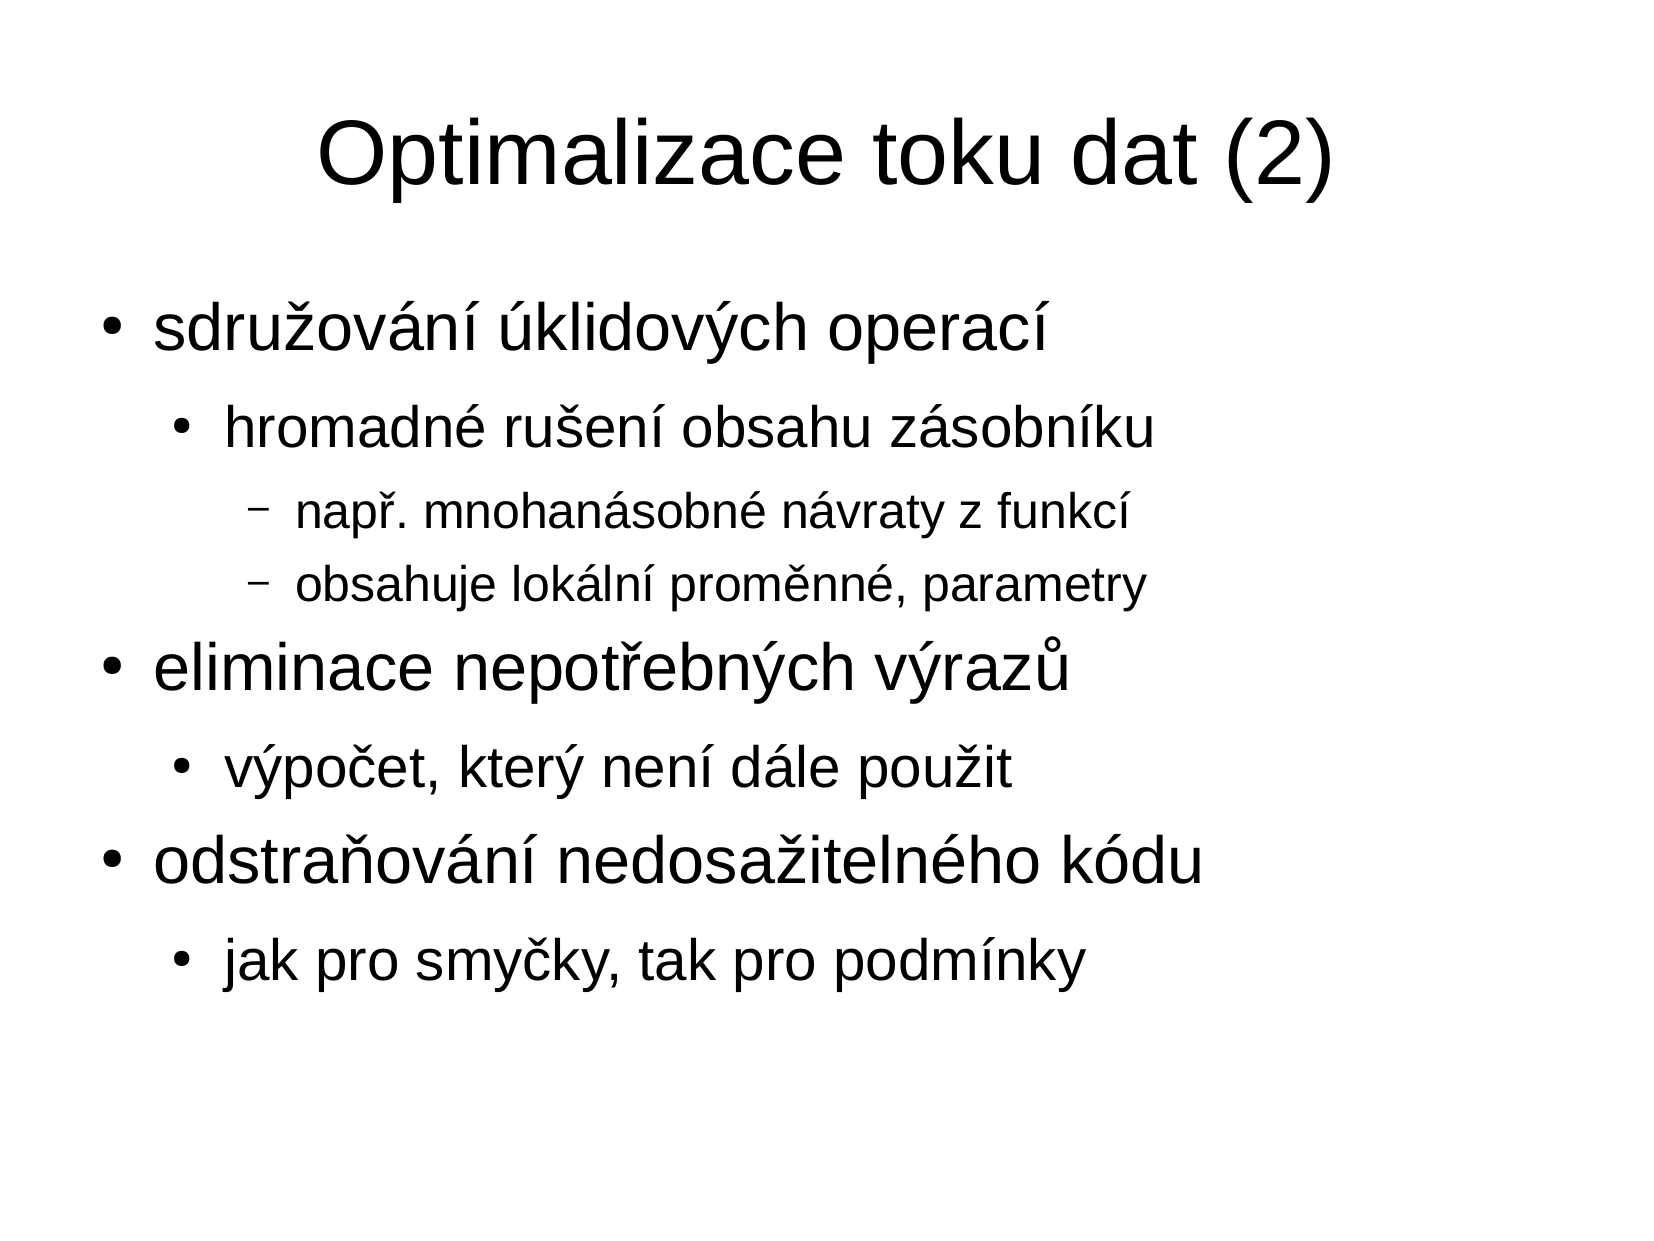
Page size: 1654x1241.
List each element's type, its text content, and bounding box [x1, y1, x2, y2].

list sdružování úklidových operací hromadné rušení obsahu zásobníku např. mnohanásobné návraty z funkcí obsahuje lokální proměnné, parametry eliminace nepotřebných výrazů výpočet, který není dále použit odstraňování nedosažitelného kódu jak pro smyčky, tak pro podmínky [82, 290, 1571, 1109]
title Optimalizace toku dat (2) [82, 49, 1571, 257]
